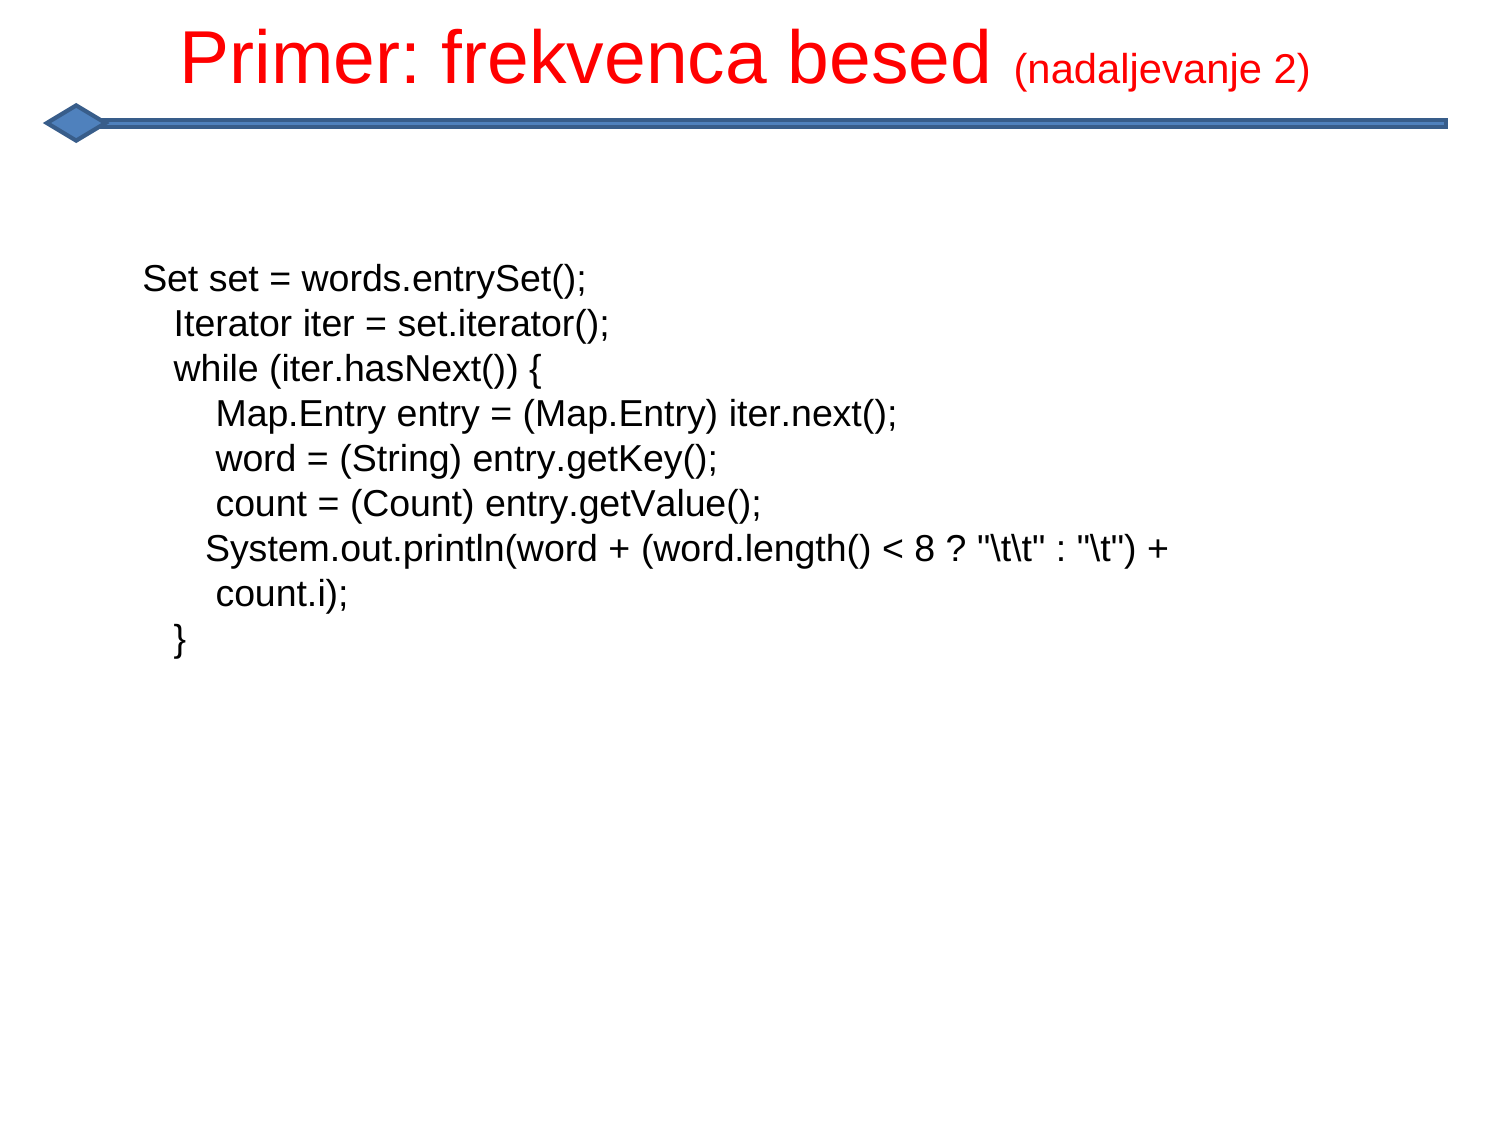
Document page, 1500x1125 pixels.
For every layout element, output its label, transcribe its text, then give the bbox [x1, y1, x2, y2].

title Primer: frekvenca besed (nadaljevanje 2) [70, 0, 1421, 108]
text_box Set set = words.entrySet(); Iterator iter = set.iterator(); while (iter.hasNext()) { Map.Entry entry = (Map.Entry) iter.next(); word = (String) entry.getKey(); count = (Count) entry.getValue(); System.out.println(word + (word.length() < 8 ? "\t\t" : "\t") + count.i); } [117, 246, 1430, 712]
